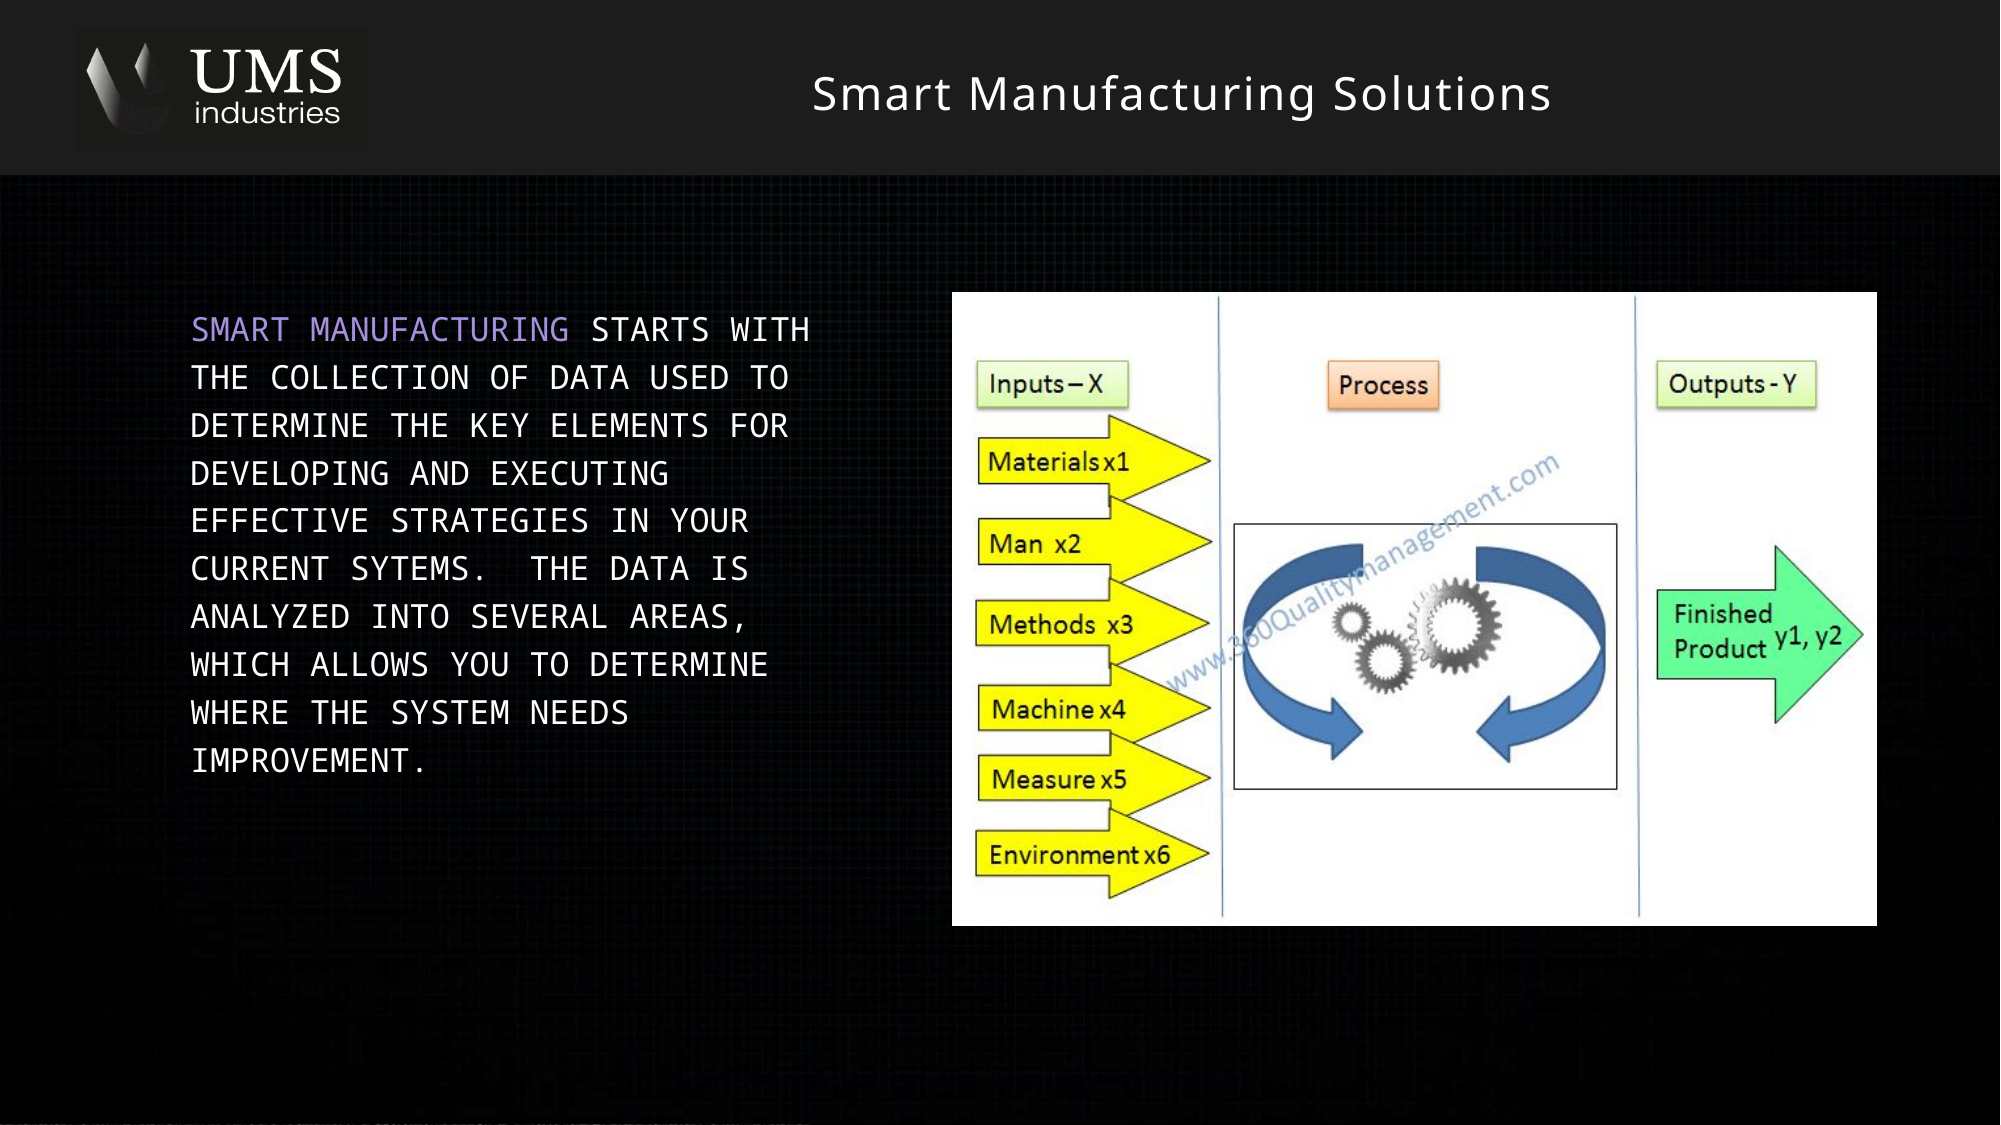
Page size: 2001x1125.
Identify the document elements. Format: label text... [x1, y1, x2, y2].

picture [76, 27, 369, 150]
picture [0, 175, 1999, 1125]
text_box [0, 0, 2000, 1125]
text_box Smart Manufacturing Solutions [797, 57, 1924, 128]
subtitle SMART MANUFACTURING STARTS WITH THE COLLECTION OF DATA USED TO DETERMINE THE KEY ELEMENTS FOR DEVELOPING AND EXECUTING EFFECTIVE STRATEGIES IN YOUR CURRENT SYTEMS. THE DATA IS ANALYZED INTO SEVERAL AREAS, WHICH ALLOWS YOU TO DETERMINE WHERE THE SYSTEM NEEDS IMPROVEMENT. [175, 292, 864, 1125]
